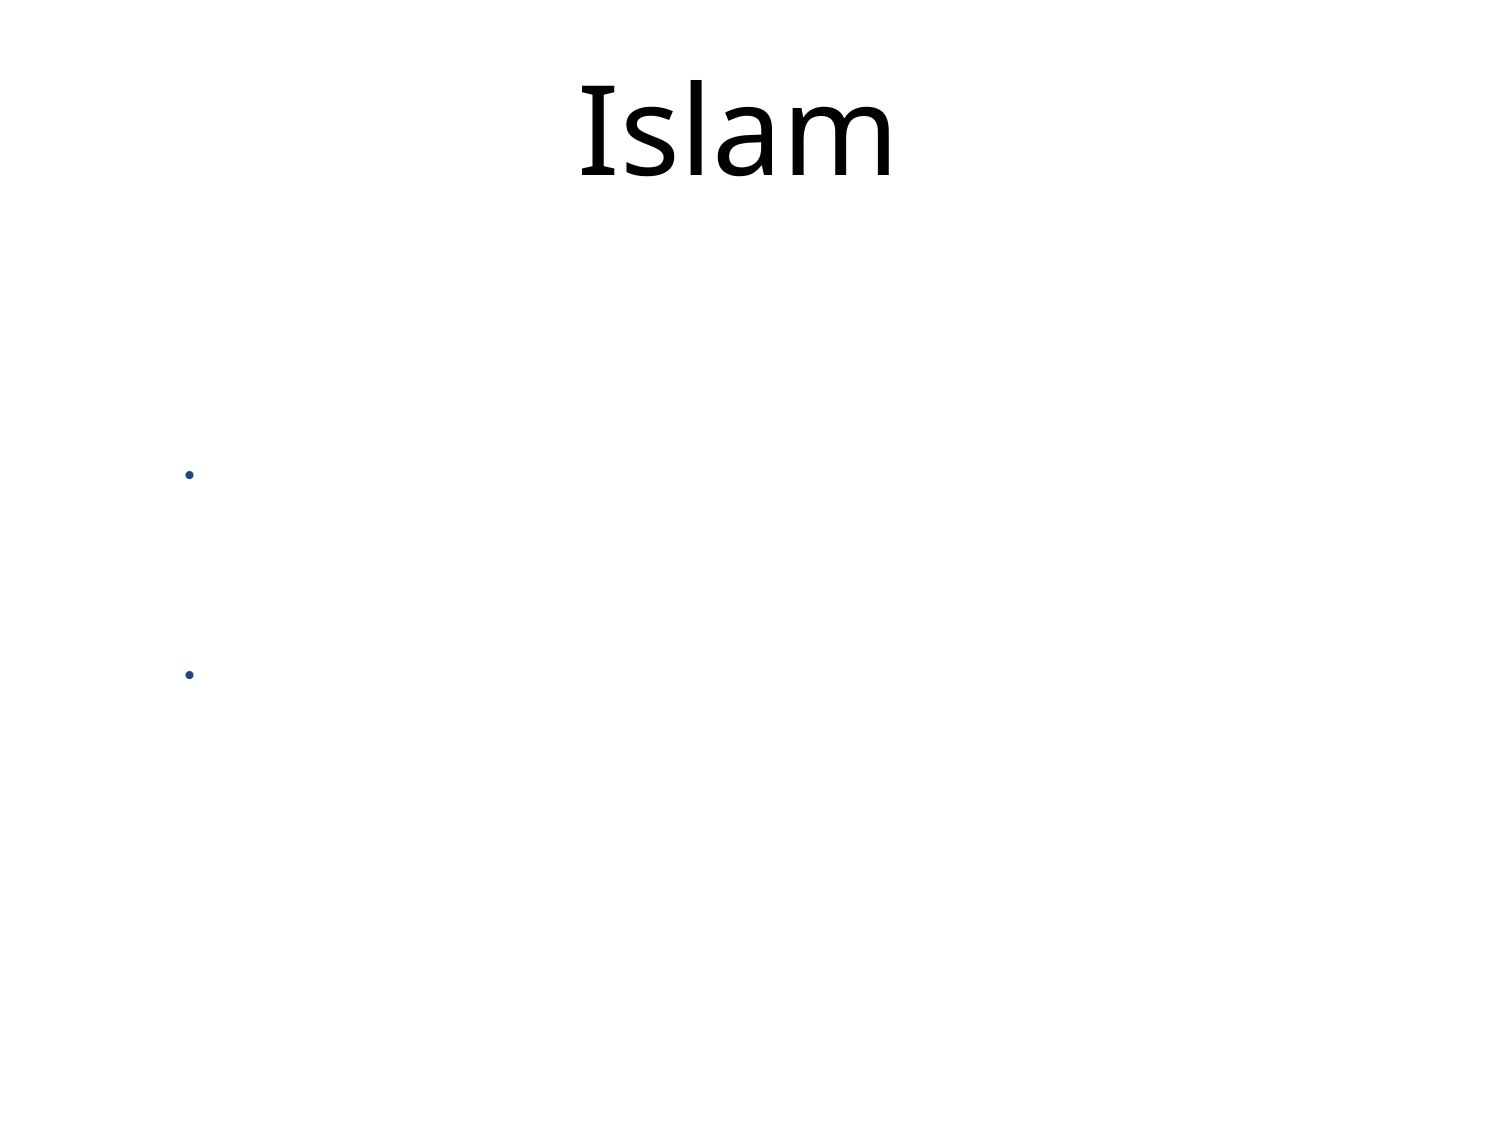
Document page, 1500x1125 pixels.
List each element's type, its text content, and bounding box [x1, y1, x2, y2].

text_box Quellen des Islam Qur‘an (Offenbarung Gottes über den Engel Gabriel an den Propheten Muhammad) Sunna (Lebensweise des Propheten Muhammad, seine Aussprüche (Hadithe)) [135, 196, 1388, 890]
title Islam [561, 42, 939, 246]
